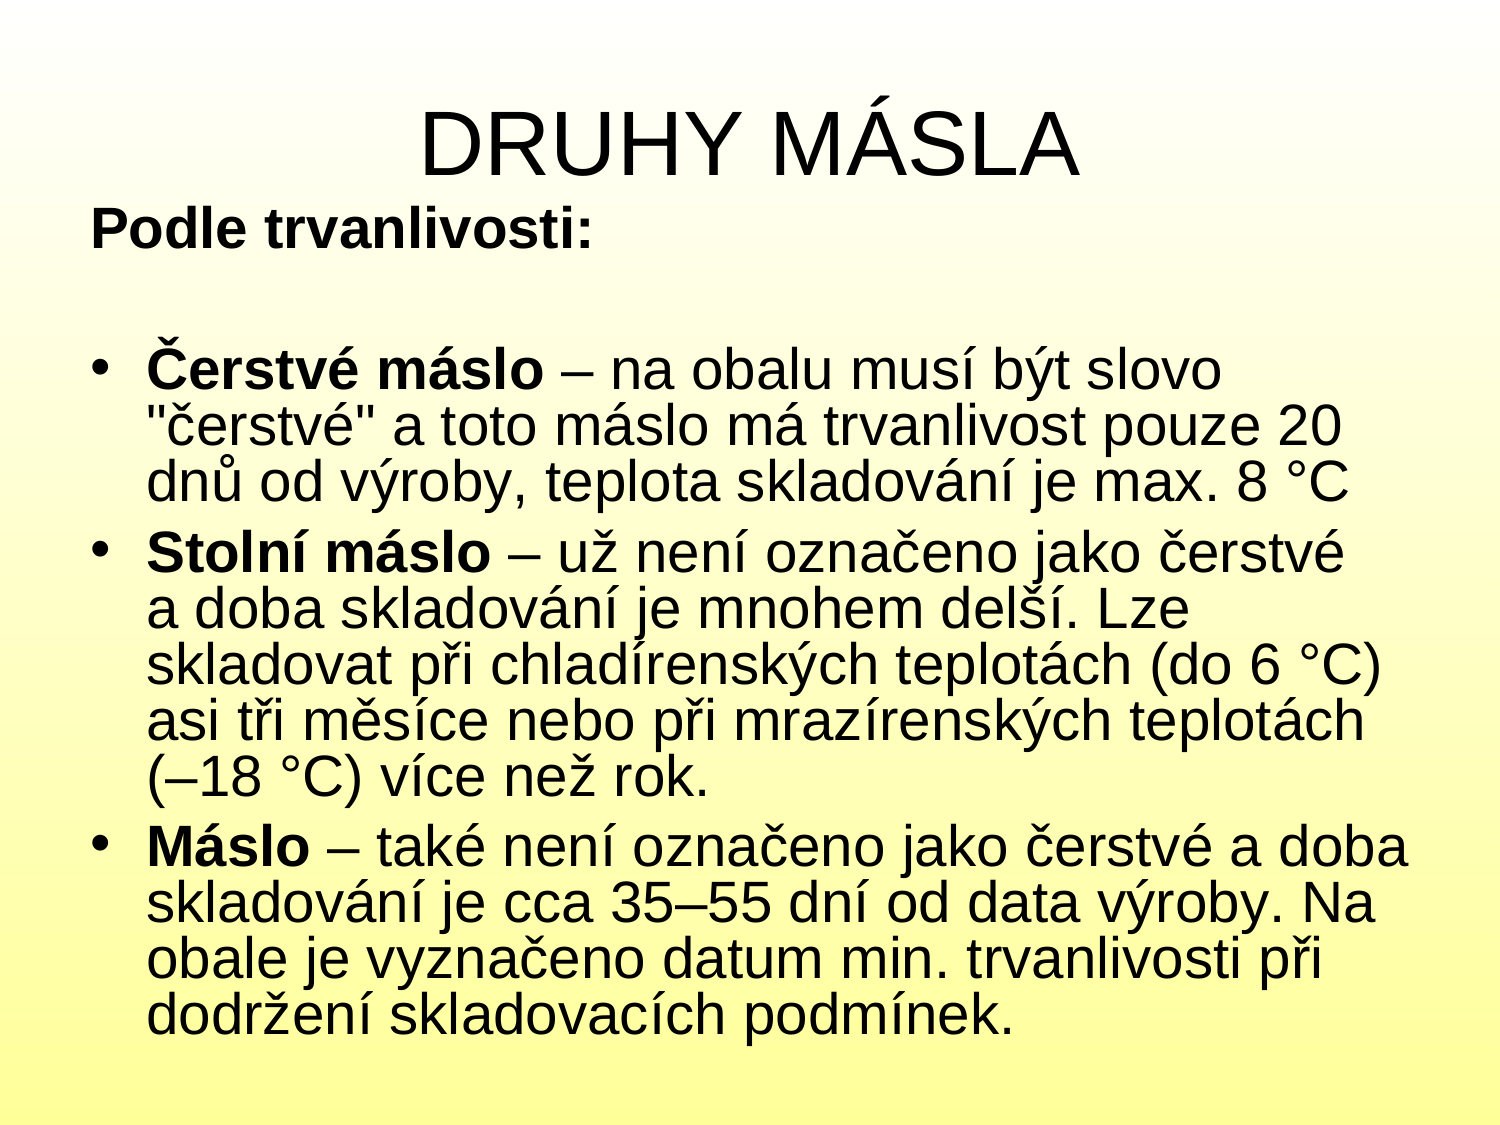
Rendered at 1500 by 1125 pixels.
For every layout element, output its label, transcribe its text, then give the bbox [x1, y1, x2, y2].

title DRUHY MÁSLA [75, 45, 1426, 196]
list Podle trvanlivosti: Čerstvé máslo – na obalu musí být slovo "čerstvé" a toto máslo má trvanlivost pouze 20 dnů od výroby, teplota skladování je max. 8 °C Stolní máslo – už není označeno jako čerstvé a doba skladování je mnohem delší. Lze skladovat při chladírenských teplotách (do 6 °C) asi tři měsíce nebo při mrazírenských teplotách (–18 °C) více než rok. Máslo – také není označeno jako čerstvé a doba skladování je cca 35–55 dní od data výroby. Na obale je vyznačeno datum min. trvanlivosti při dodržení skladovacích podmínek. [75, 196, 1426, 1095]
